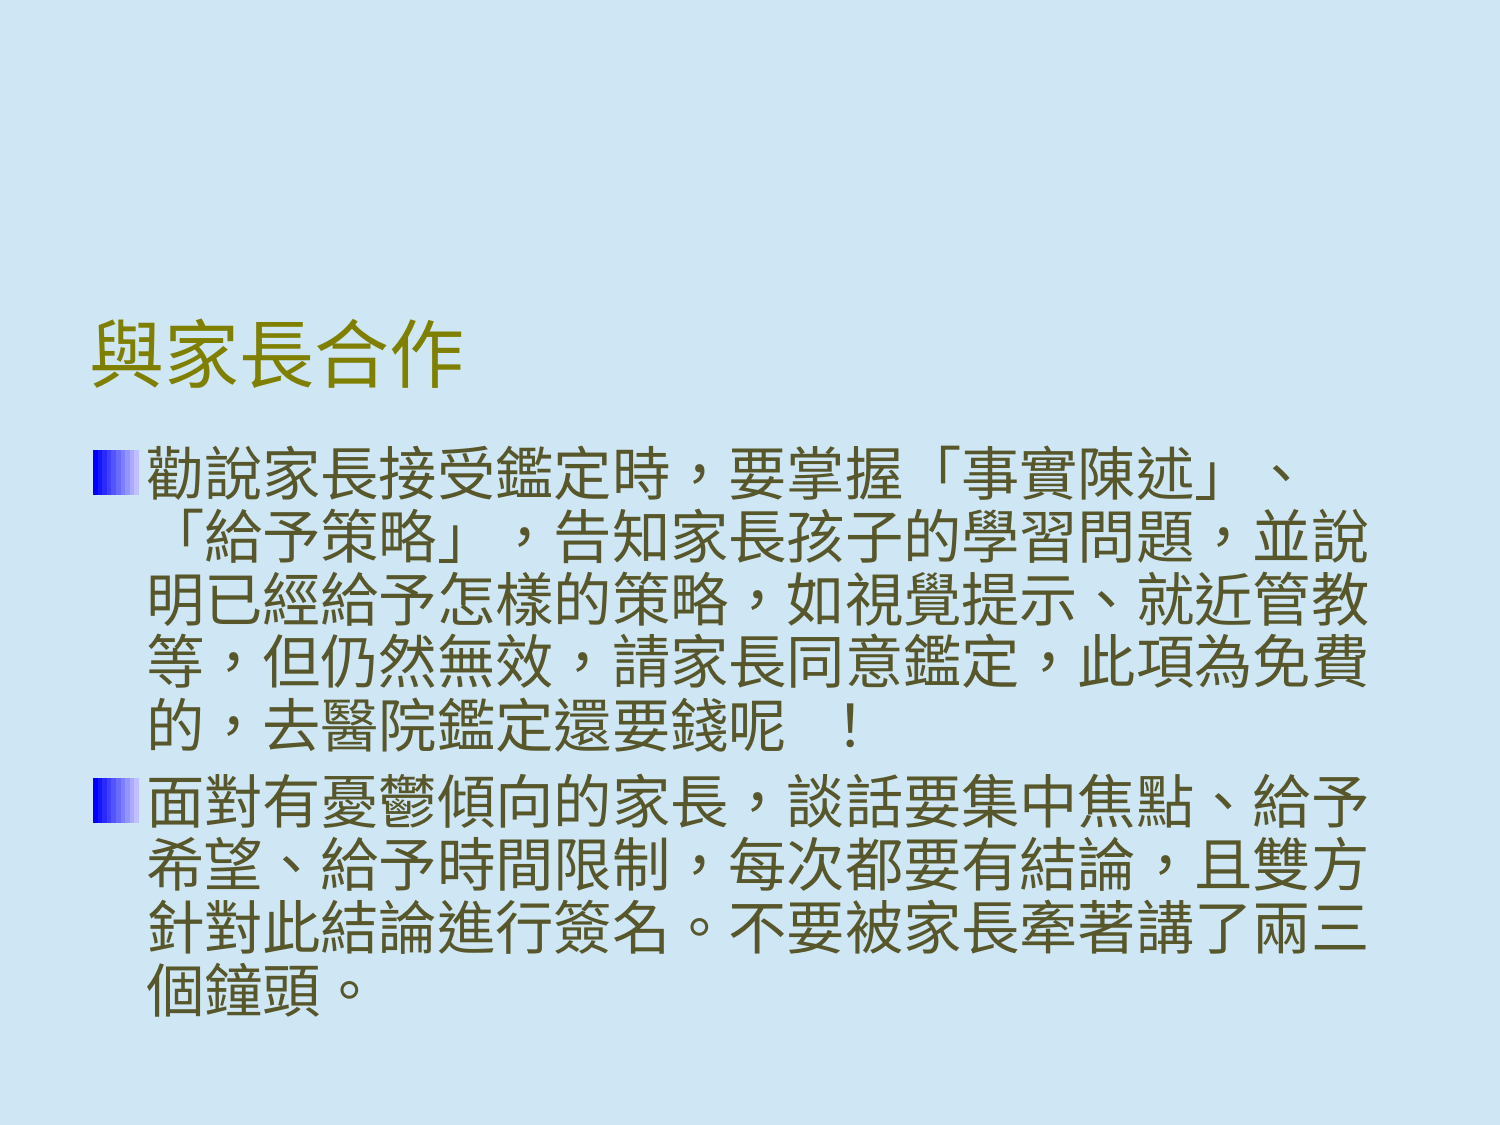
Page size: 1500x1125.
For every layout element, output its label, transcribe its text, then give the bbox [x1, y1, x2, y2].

title 與家長合作 [75, 299, 1438, 437]
list 勸說家長接受鑑定時，要掌握「事實陳述」、「給予策略」，告知家長孩子的學習問題，並說明已經給予怎樣的策略，如視覺提示、就近管教等，但仍然無效，請家長同意鑑定，此項為免費的，去醫院鑑定還要錢呢 ！ 面對有憂鬱傾向的家長，談話要集中焦點、給予希望、給予時間限制，每次都要有結論，且雙方針對此結論進行簽名。不要被家長牽著講了兩三個鐘頭。 [75, 437, 1438, 1094]
